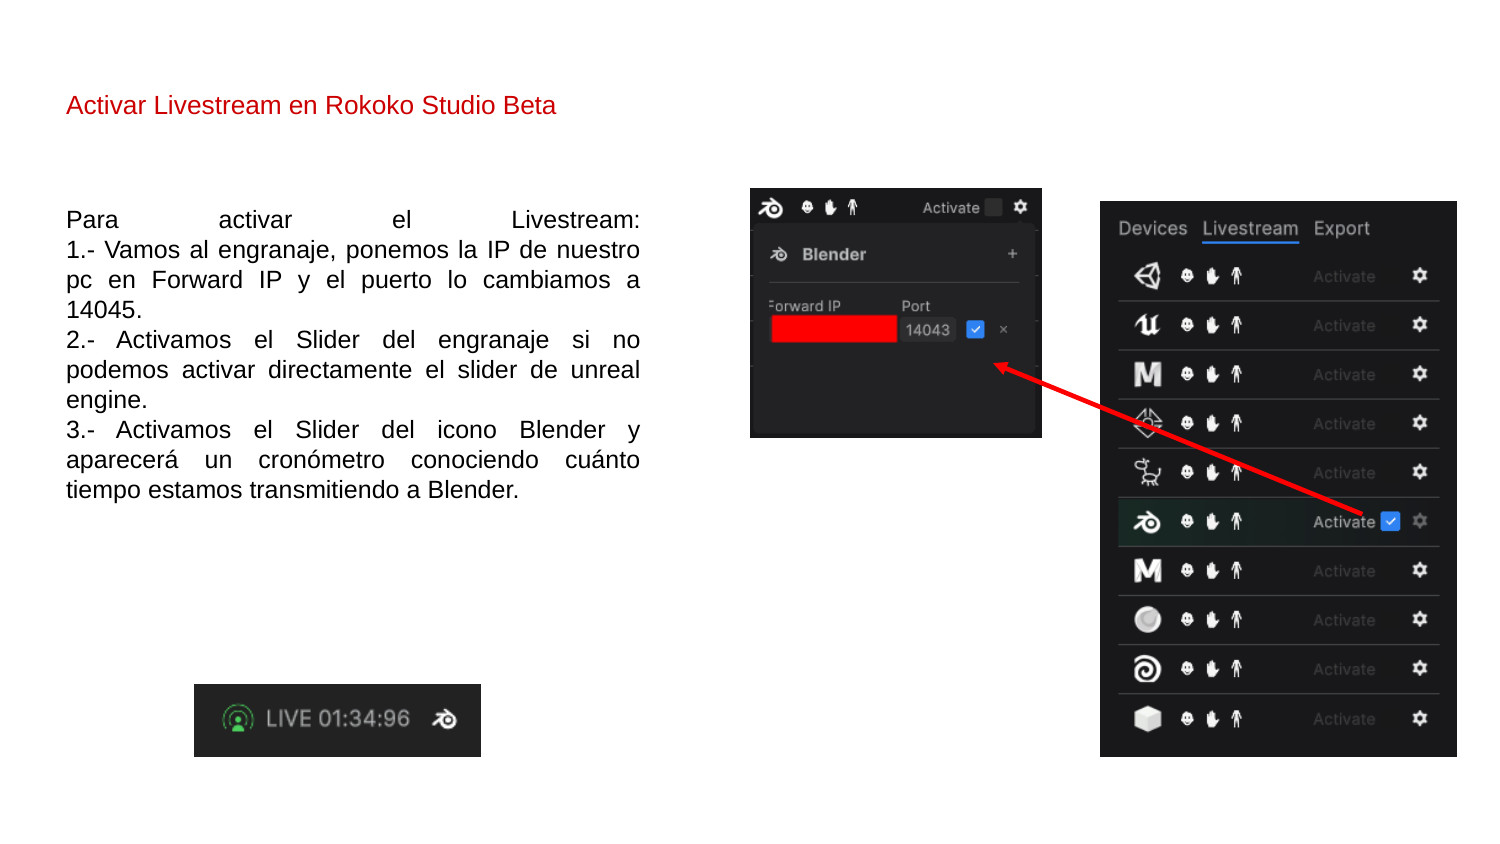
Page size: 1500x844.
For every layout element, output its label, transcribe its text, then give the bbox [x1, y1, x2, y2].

picture [1100, 201, 1457, 757]
picture [750, 188, 1042, 438]
list Para activar el Livestream: 1.- Vamos al engranaje, ponemos la IP de nuestro pc en Forward IP y el puerto lo cambiamos a 14045. 2.- Activamos el Slider del engranaje si no podemos activar directamente el slider de unreal engine. 3.- Activamos el Slider del icono Blender y aparecerá un cronómetro conociendo cuánto tiempo estamos transmitiendo a Blender. [51, 189, 657, 750]
title Activar Livestream en Rokoko Studio Beta [51, 72, 1449, 167]
picture [194, 684, 481, 757]
